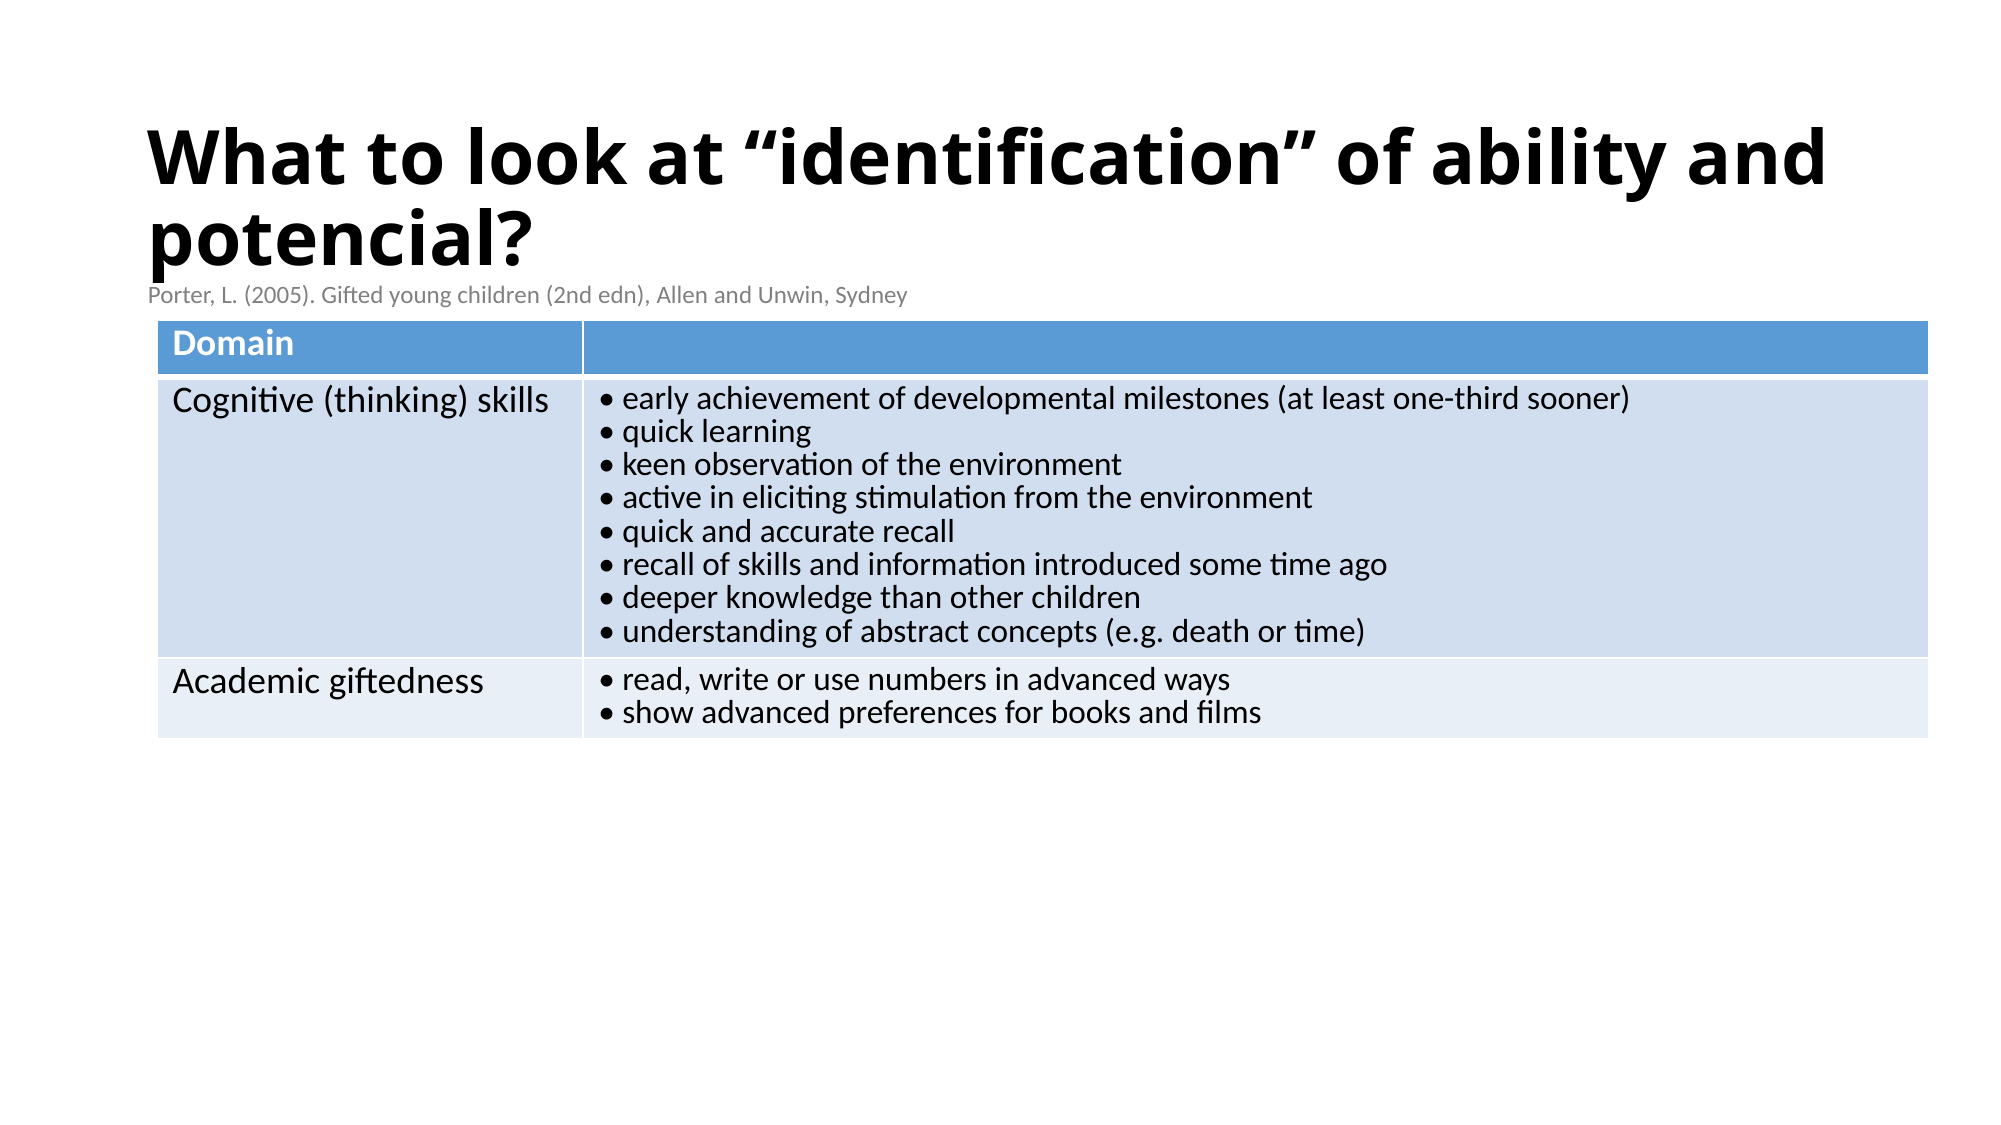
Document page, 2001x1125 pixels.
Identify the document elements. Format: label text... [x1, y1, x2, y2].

table_cell • read, write or use numbers in advanced ways • show advanced preferences for books and films [584, 659, 1928, 738]
table_cell • early achievement of developmental milestones (at least one-third sooner) • quick learning • keen observation of the environment • active in eliciting stimulation from the environment • quick and accurate recall • recall of skills and information introduced some time ago • deeper knowledge than other children • understanding of abstract concepts (e.g. death or time) [584, 380, 1928, 657]
table_cell Cognitive (thinking) skills [158, 380, 582, 657]
table_cell Academic giftedness [158, 659, 582, 738]
table_header [584, 321, 1928, 374]
title What to look at “identification” of ability and potencial? Porter, L. (2005). Gifted young children (2nd edn), Allen and Unwin, Sydney [132, 105, 1858, 323]
table_header Domain [158, 321, 582, 374]
